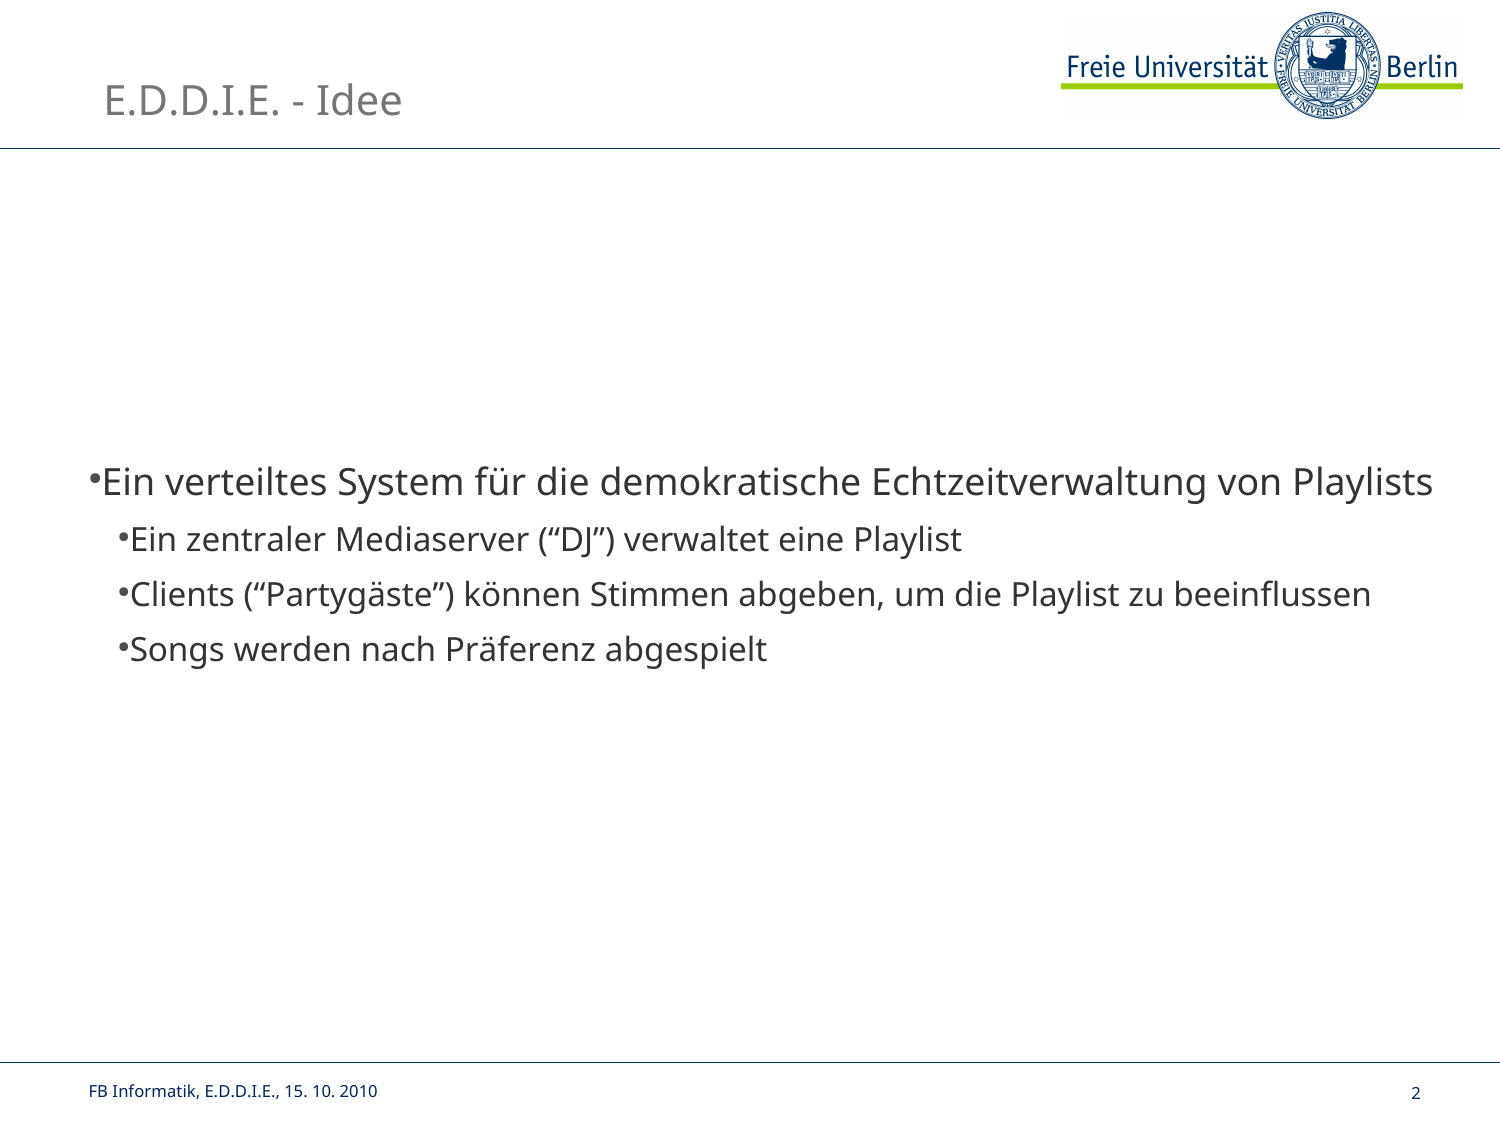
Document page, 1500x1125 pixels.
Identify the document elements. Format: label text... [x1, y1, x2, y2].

picture [1061, 12, 1463, 119]
title E.D.D.I.E. - Idee [88, 67, 1276, 138]
subtitle Ein verteiltes System für die demokratische Echtzeitverwaltung von Playlists Ein zentraler Mediaserver (“DJ”) verwaltet eine Playlist Clients (“Partygäste”) können Stimmen abgeben, um die Playlist zu beeinflussen Songs werden nach Präferenz abgespielt [88, 188, 1459, 932]
